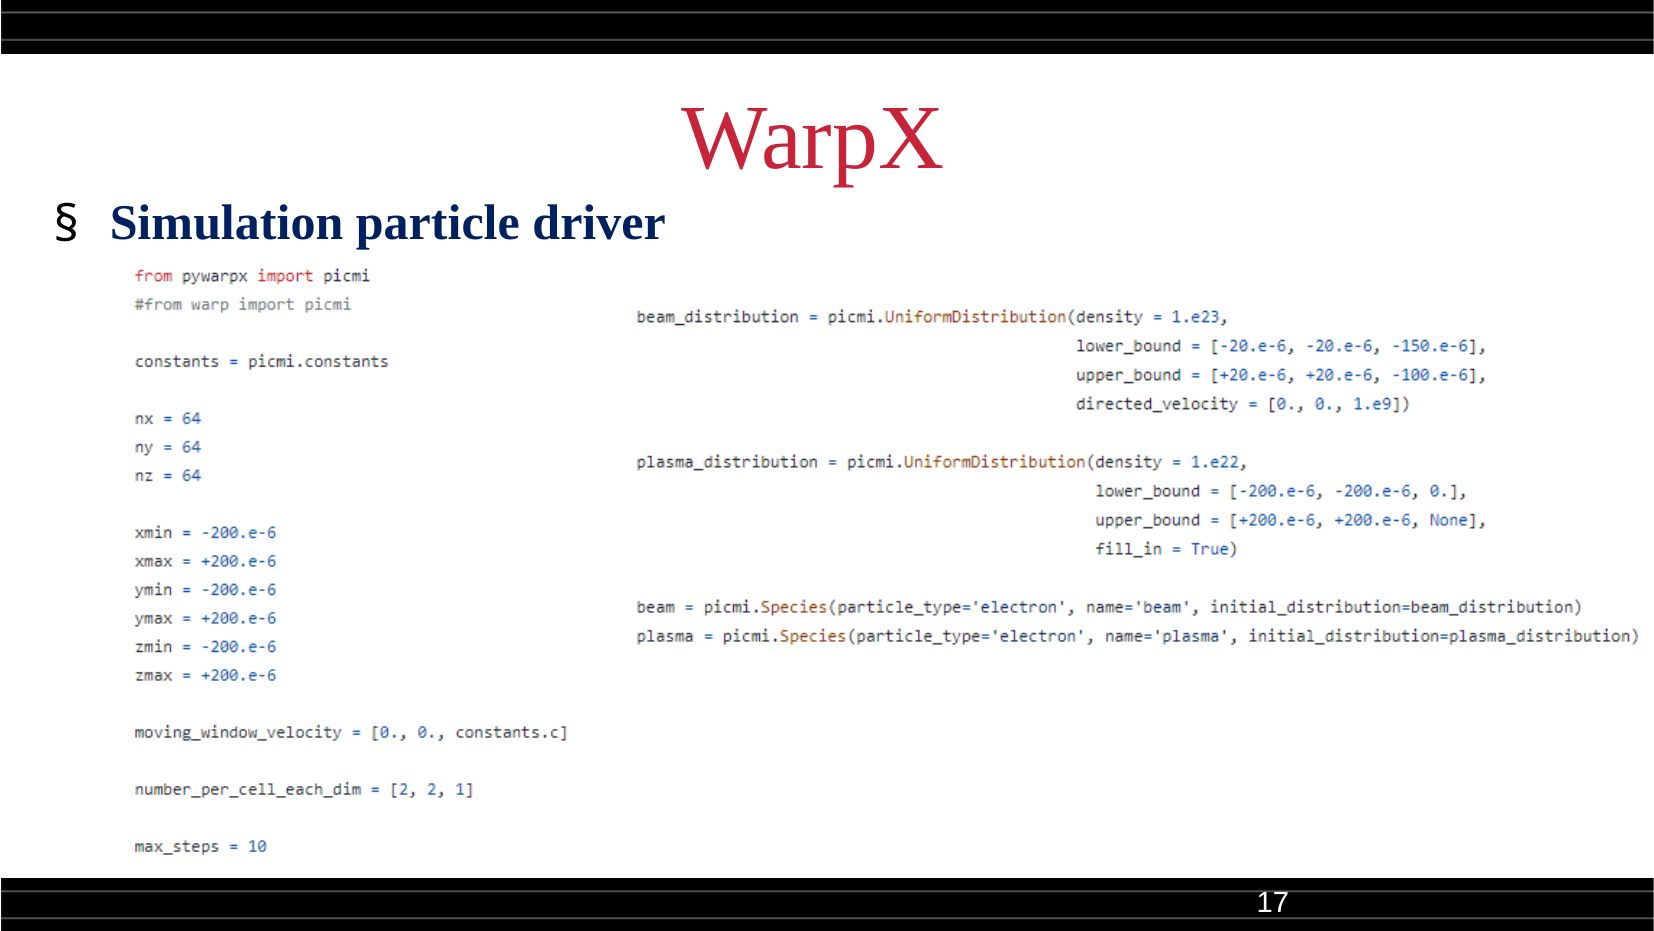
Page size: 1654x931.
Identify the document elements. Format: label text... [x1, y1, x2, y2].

text_box Simulation particle driver [38, 187, 794, 264]
picture [620, 295, 1654, 668]
picture [117, 263, 607, 872]
title WarpX [69, 76, 1558, 188]
